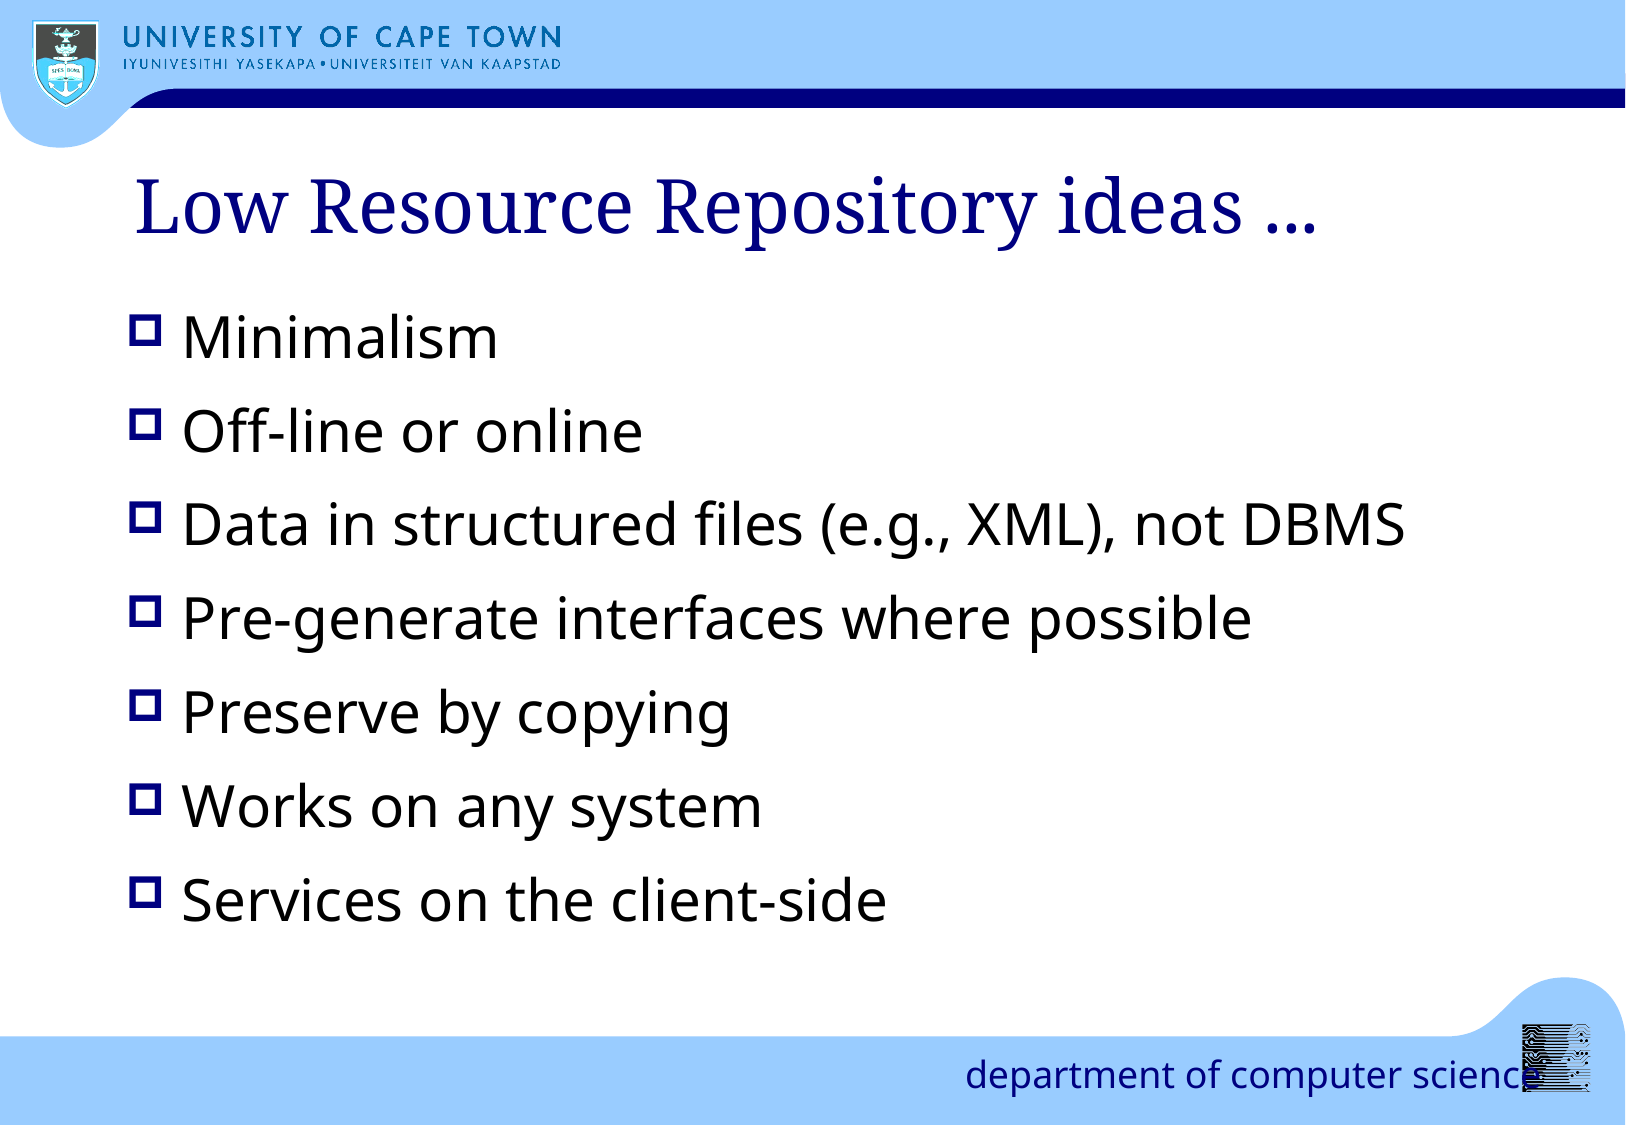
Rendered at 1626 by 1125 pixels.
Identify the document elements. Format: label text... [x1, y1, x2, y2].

title Low Resource Repository ideas ... [134, 140, 1571, 268]
picture [120, 23, 563, 71]
picture [1526, 1070, 1536, 1076]
list Minimalism Off-line or online Data in structured files (e.g., XML), not DBMS Pre-generate interfaces where possible Preserve by copying Works on any system Services on the client-side [125, 296, 1570, 965]
picture [1522, 1024, 1591, 1092]
